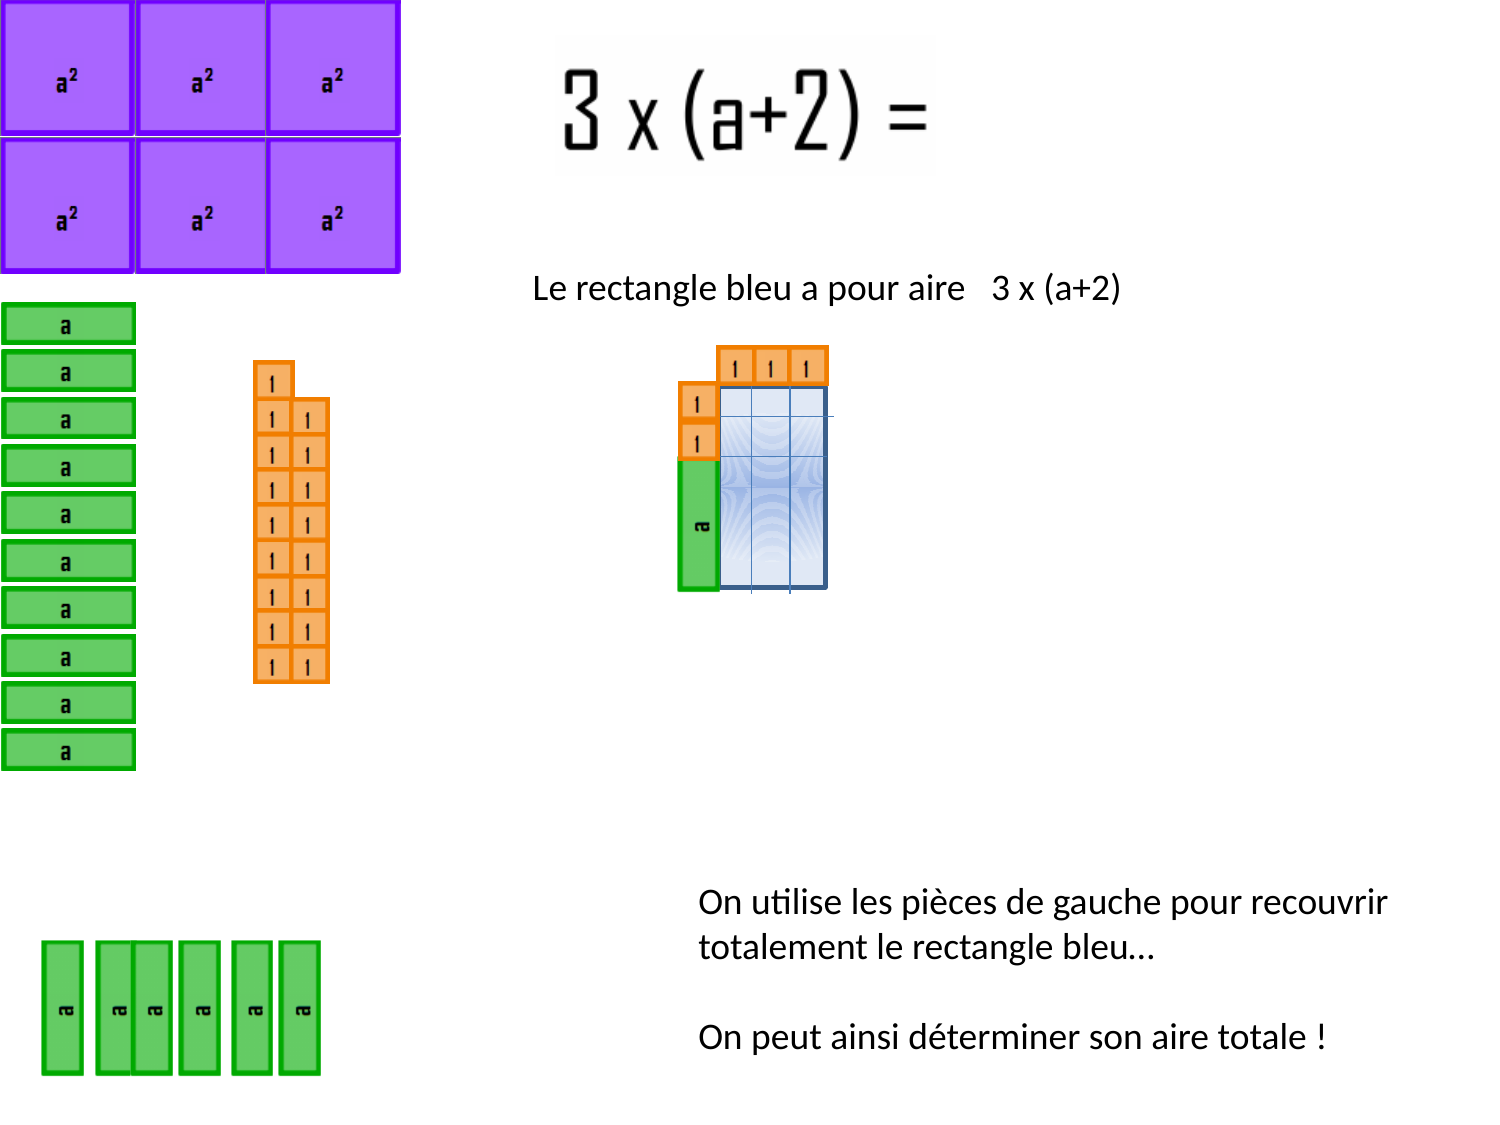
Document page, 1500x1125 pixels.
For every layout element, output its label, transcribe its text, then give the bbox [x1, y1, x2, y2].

picture [0, 0, 401, 136]
picture [278, 940, 321, 1077]
picture [677, 345, 829, 593]
text_box [752, 417, 789, 456]
picture [95, 940, 173, 1077]
text_box [720, 386, 751, 416]
picture [0, 728, 136, 771]
picture [0, 397, 136, 439]
picture [231, 940, 273, 1077]
picture [178, 940, 221, 1077]
text_box [791, 417, 826, 456]
text_box On utilise les pièces de gauche pour recouvrir totalement le rectangle bleu… On peut ainsi déterminer son aire totale ! [683, 869, 1413, 1065]
picture [0, 444, 136, 487]
picture [0, 491, 136, 534]
text_box [720, 457, 751, 588]
picture [0, 302, 136, 345]
text_box [752, 457, 789, 588]
picture [0, 349, 136, 392]
picture [253, 360, 330, 684]
text_box [720, 417, 751, 456]
picture [537, 19, 936, 206]
picture [0, 681, 136, 724]
text_box [791, 386, 826, 416]
picture [0, 539, 136, 582]
picture [0, 586, 136, 629]
picture [0, 634, 136, 677]
text_box [752, 386, 789, 416]
picture [41, 940, 84, 1077]
text_box [791, 457, 826, 588]
picture [0, 137, 401, 274]
text_box Le rectangle bleu a pour aire 3 x (a+2) [517, 255, 1138, 316]
